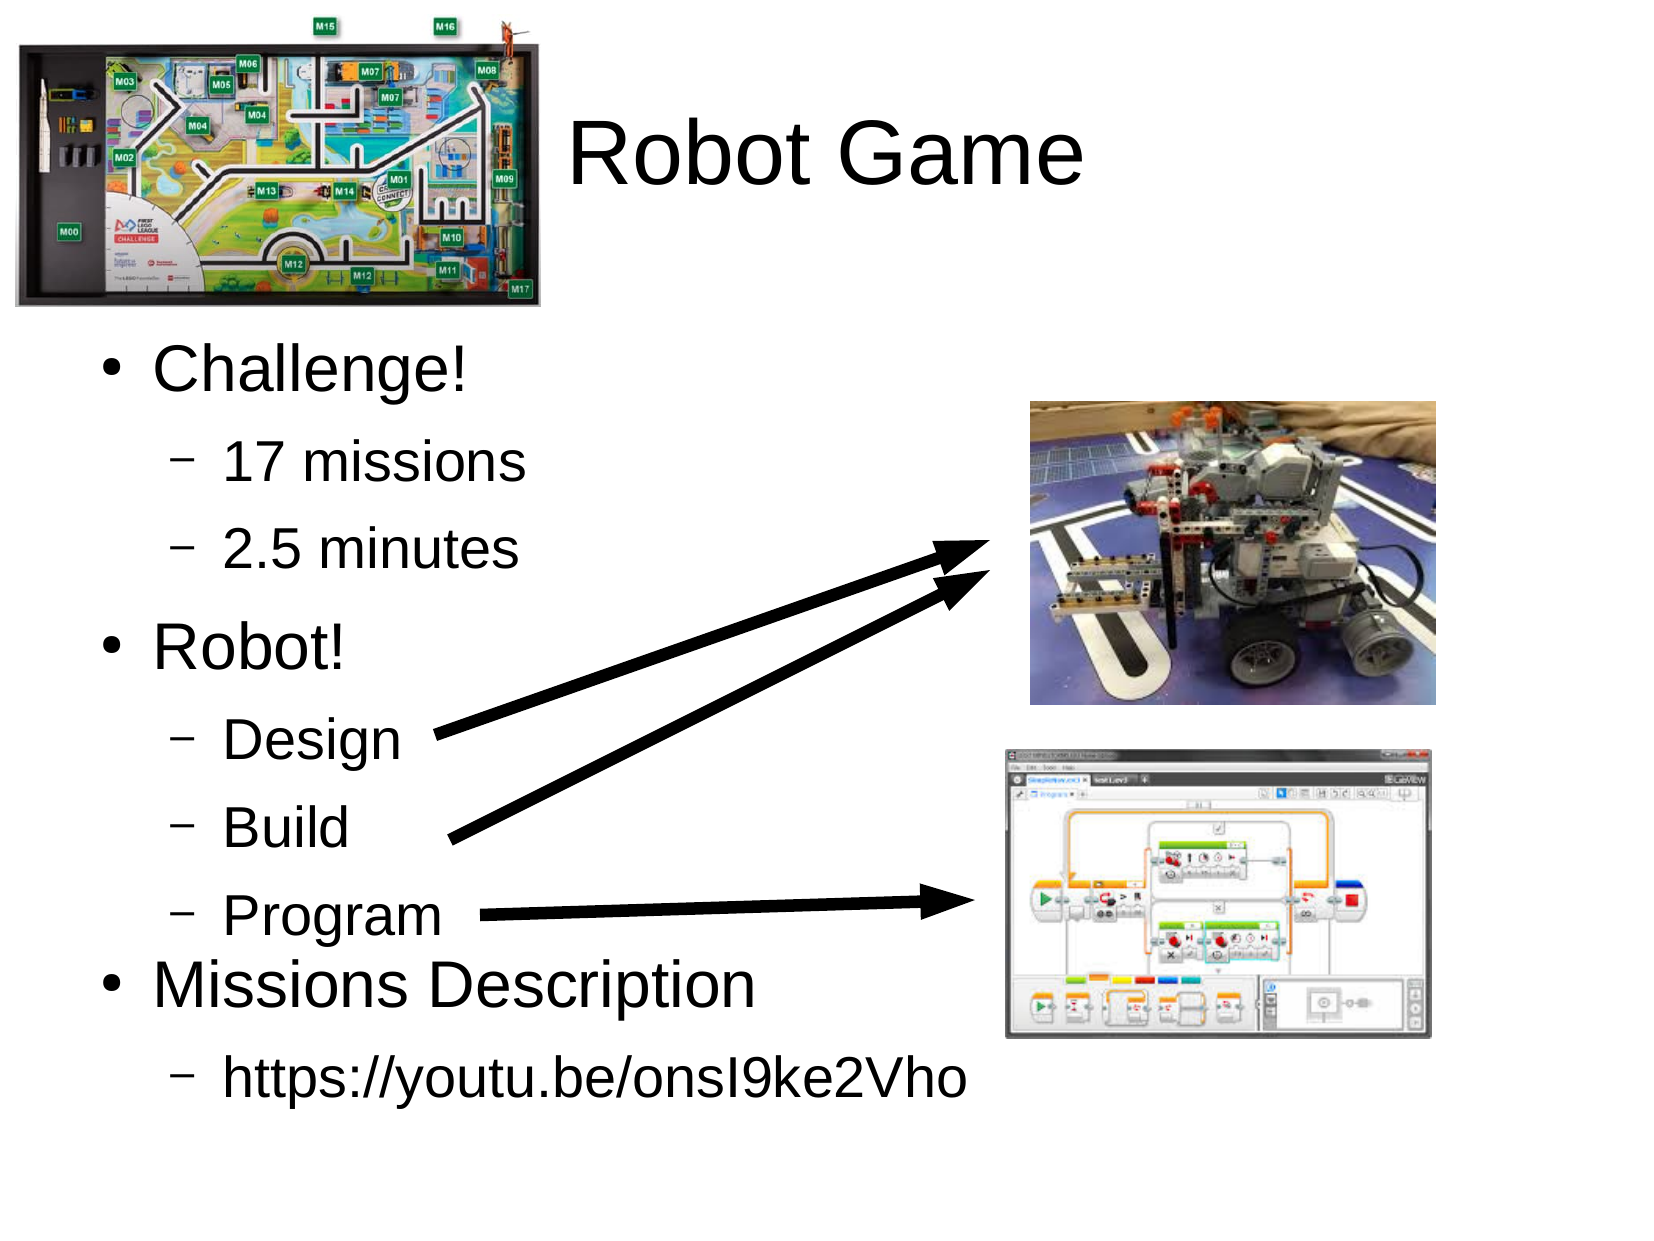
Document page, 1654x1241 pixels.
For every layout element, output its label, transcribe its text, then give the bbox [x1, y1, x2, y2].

list Challenge! 17 missions 2.5 minutes Robot! Design Build Program Missions Description https://youtu.be/onsI9ke2Vho [82, 331, 1571, 1111]
picture [1005, 749, 1432, 1040]
picture [15, 14, 541, 307]
title Robot Game [541, 49, 1571, 257]
picture [1030, 401, 1436, 706]
